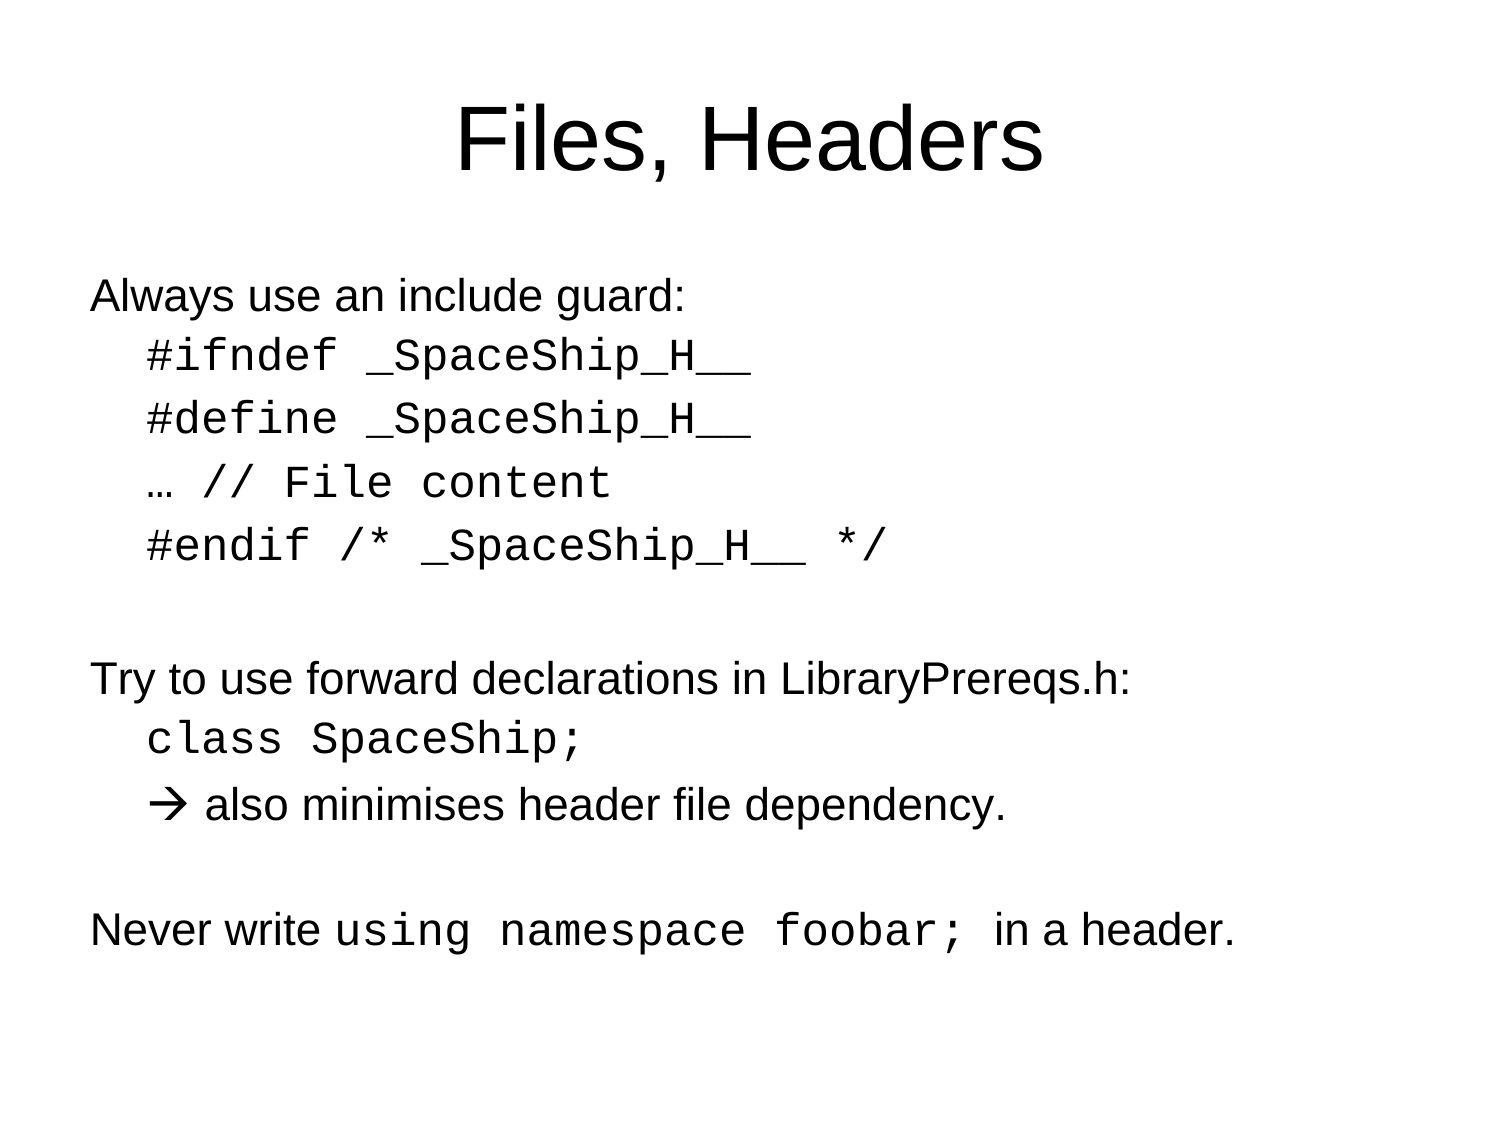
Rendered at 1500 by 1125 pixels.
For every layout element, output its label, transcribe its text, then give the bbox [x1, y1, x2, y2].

list Always use an include guard: #ifndef _SpaceShip_H__ #define _SpaceShip_H__ … // File content #endif /* _SpaceShip_H__ */ Try to use forward declarations in LibraryPrereqs.h: class SpaceShip;  also minimises header file dependency. Never write using namespace foobar; in a header. [75, 262, 1426, 1006]
title Files, Headers [75, 45, 1426, 233]
